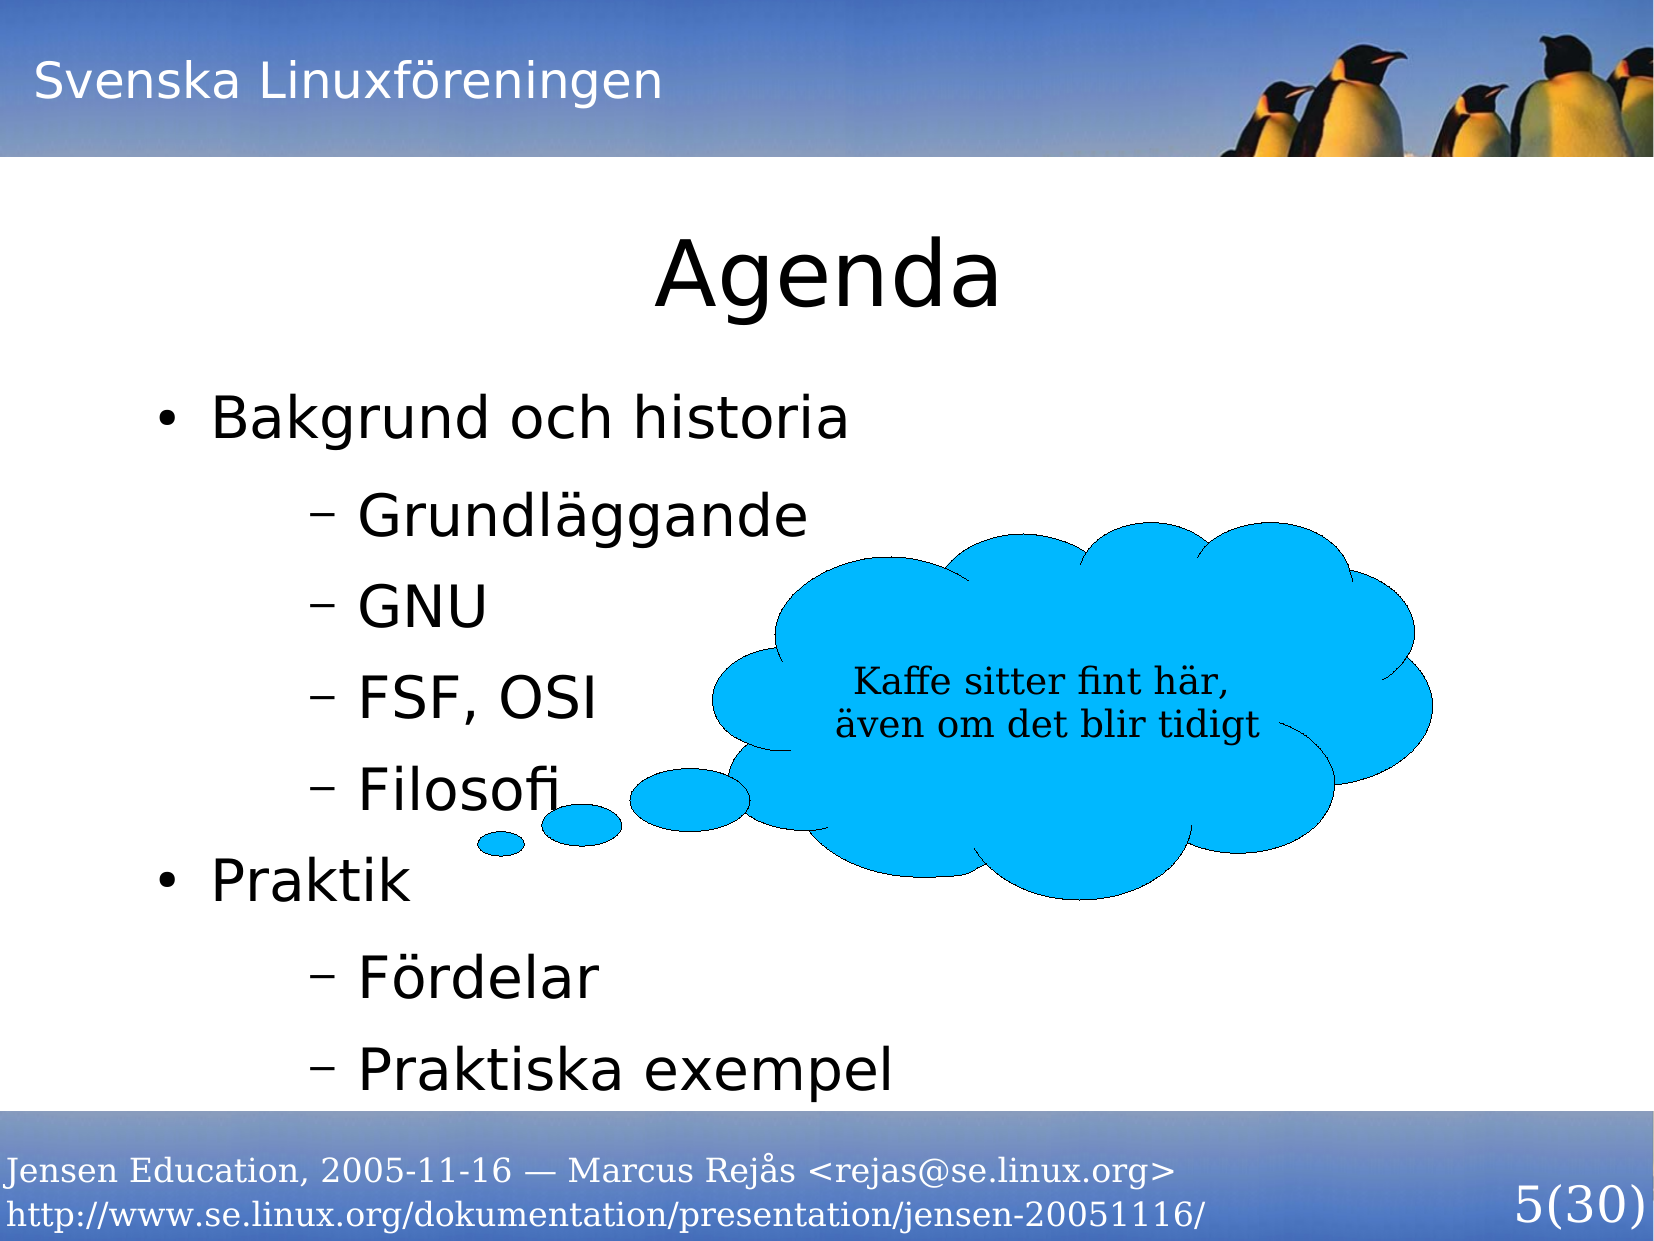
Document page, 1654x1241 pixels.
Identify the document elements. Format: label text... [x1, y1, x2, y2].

list Bakgrund och historia Grundläggande GNU FSF, OSI Filosofi Praktik Fördelar Praktiska exempel [121, 384, 1534, 1104]
picture [0, 0, 1654, 157]
text_box Kaffe sitter fint här, även om det blir tidigt [541, 804, 622, 847]
picture [0, 1111, 1654, 1241]
title Agenda [123, 160, 1537, 389]
text_box Kaffe sitter fint här, även om det blir tidigt [629, 522, 1433, 901]
text_box Kaffe sitter fint här, även om det blir tidigt [477, 831, 525, 857]
